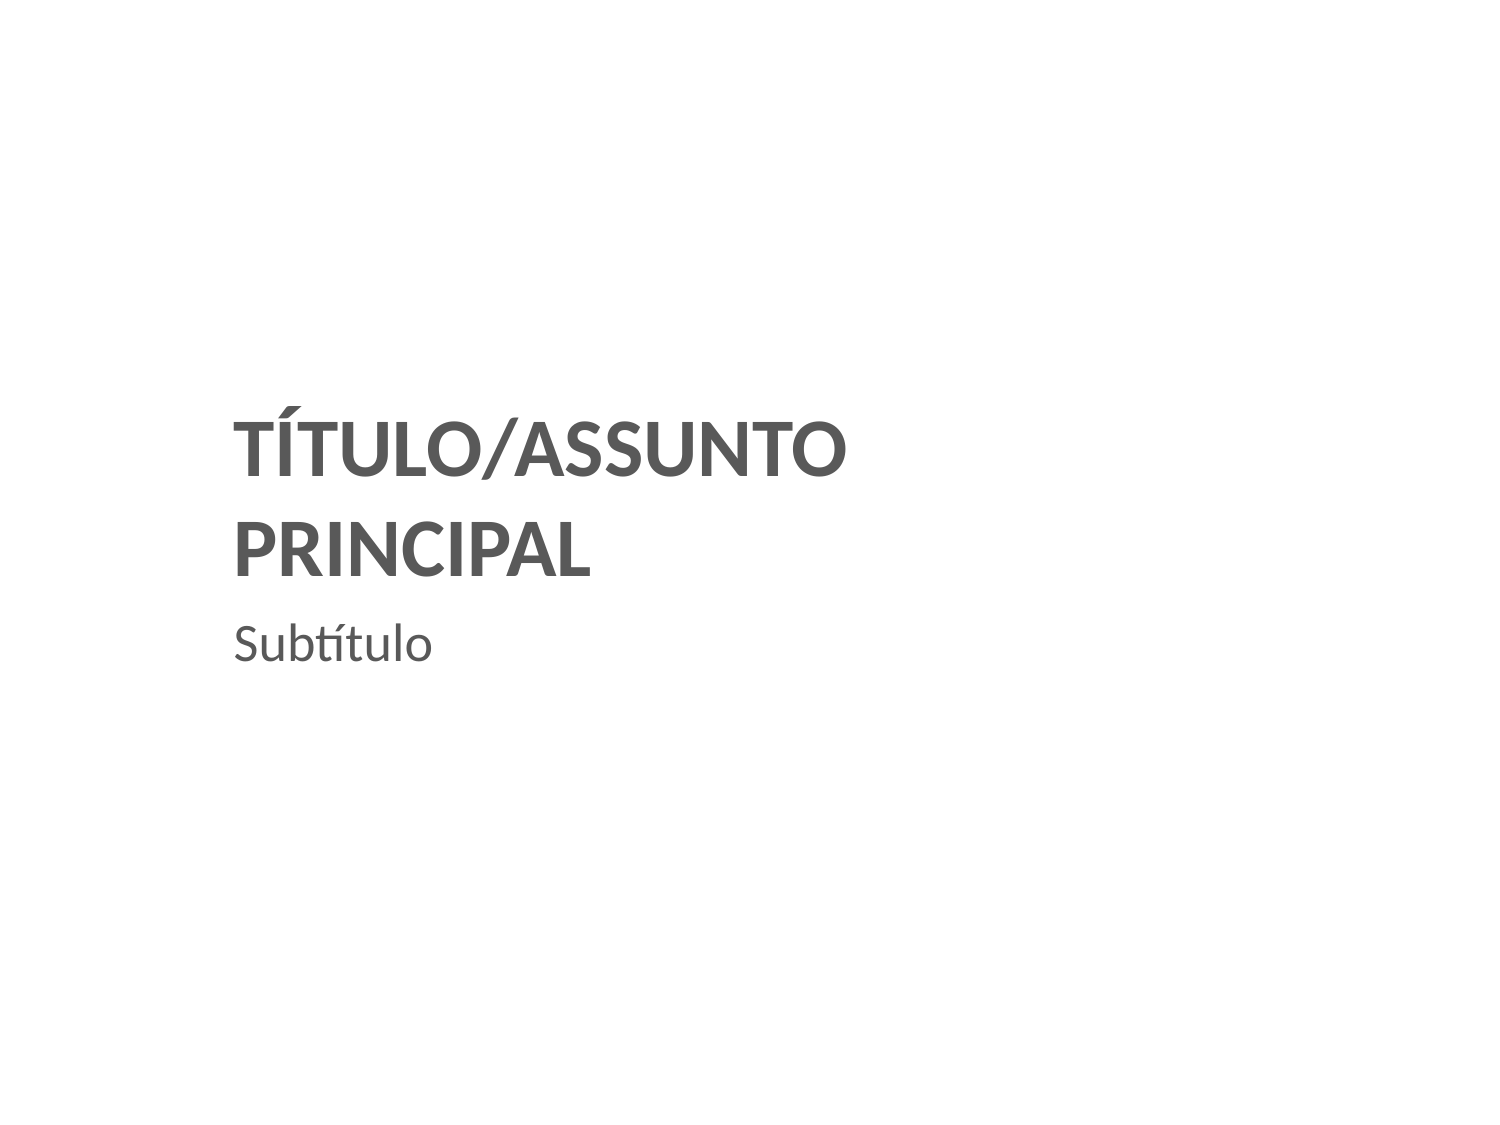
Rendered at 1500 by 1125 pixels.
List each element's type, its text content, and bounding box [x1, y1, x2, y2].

text_box Subtítulo [218, 599, 451, 681]
text_box TÍTULO/ASSUNTO PRINCIPAL [218, 385, 1105, 603]
